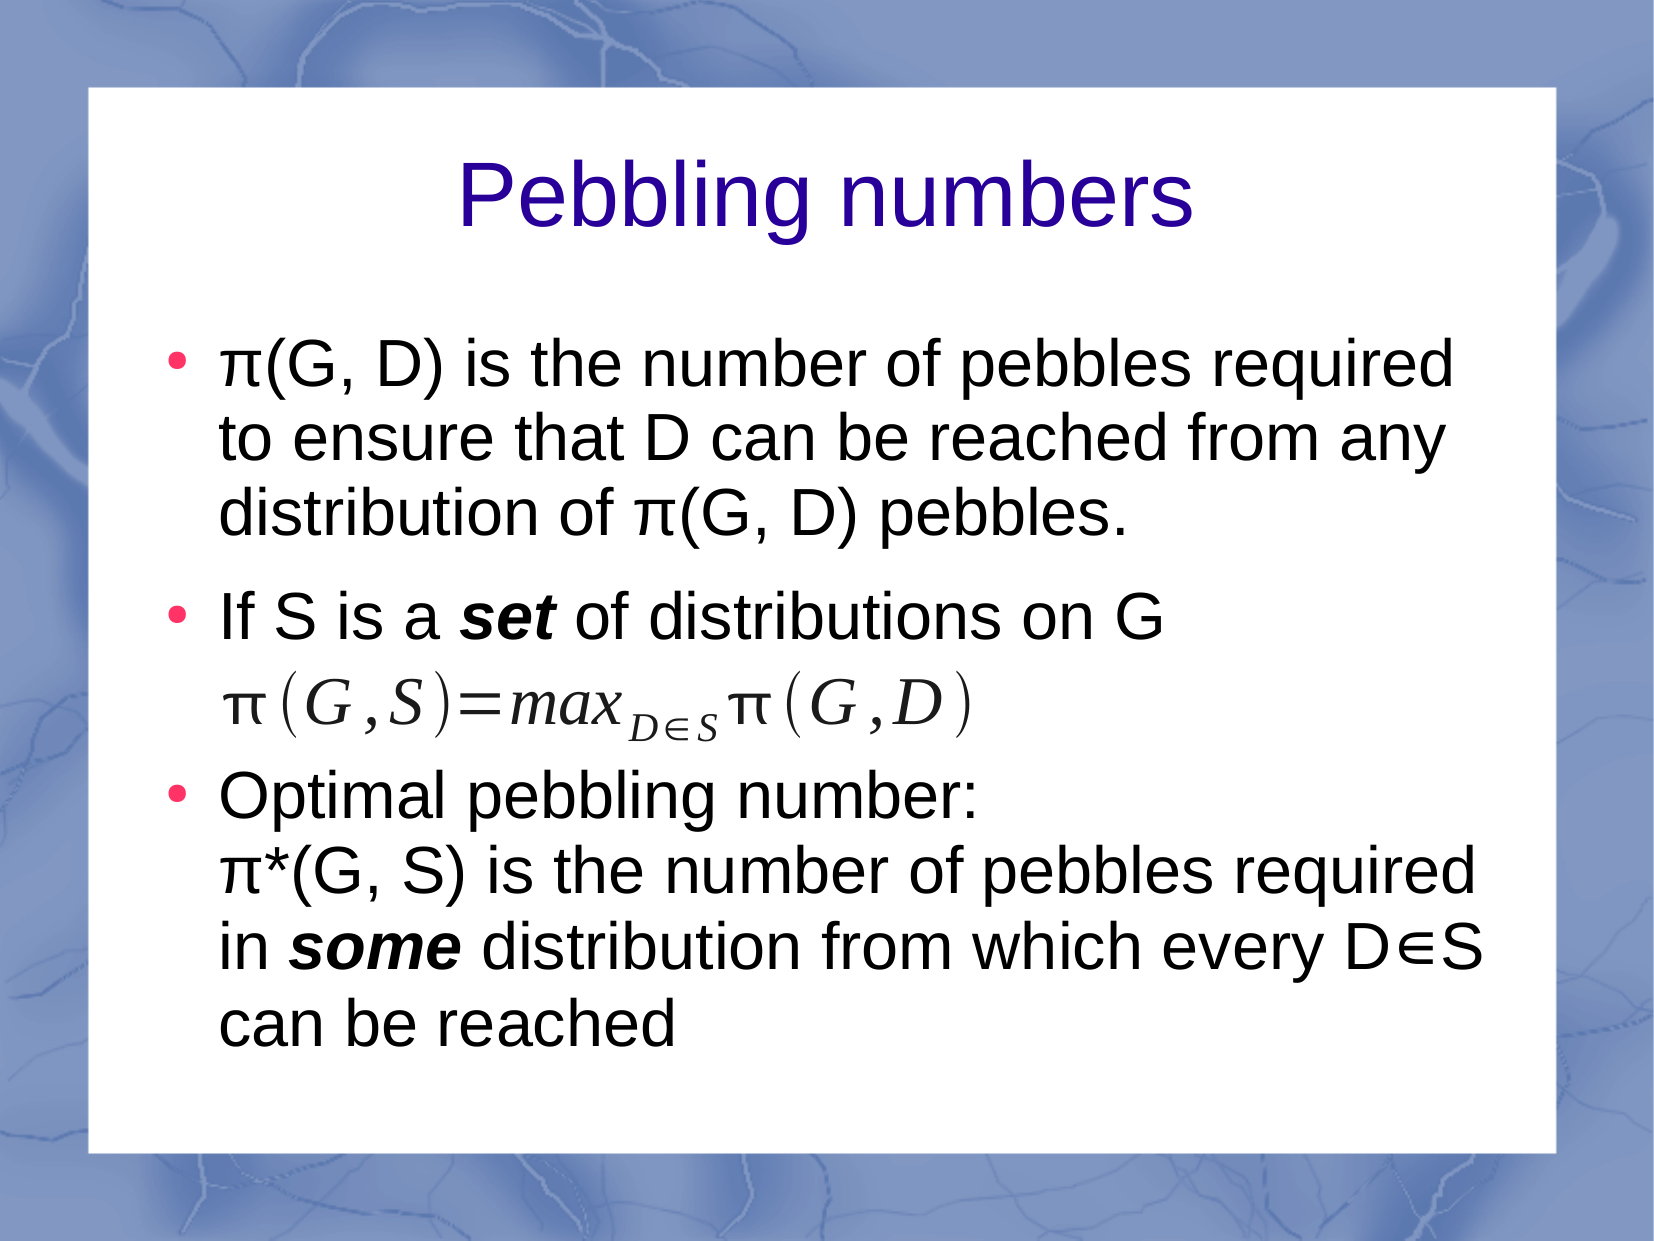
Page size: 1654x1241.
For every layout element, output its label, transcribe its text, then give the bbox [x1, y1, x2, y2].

chart [205, 664, 989, 751]
picture [0, 0, 1654, 1241]
list π(G, D) is the number of pebbles required to ensure that D can be reached from any distribution of π(G, D) pebbles. If S is a set of distributions on G Optimal pebbling number: π*(G, S) is the number of pebbles required in some distribution from which every D∊S can be reached [147, 325, 1506, 1136]
title Pebbling numbers [118, 98, 1536, 291]
